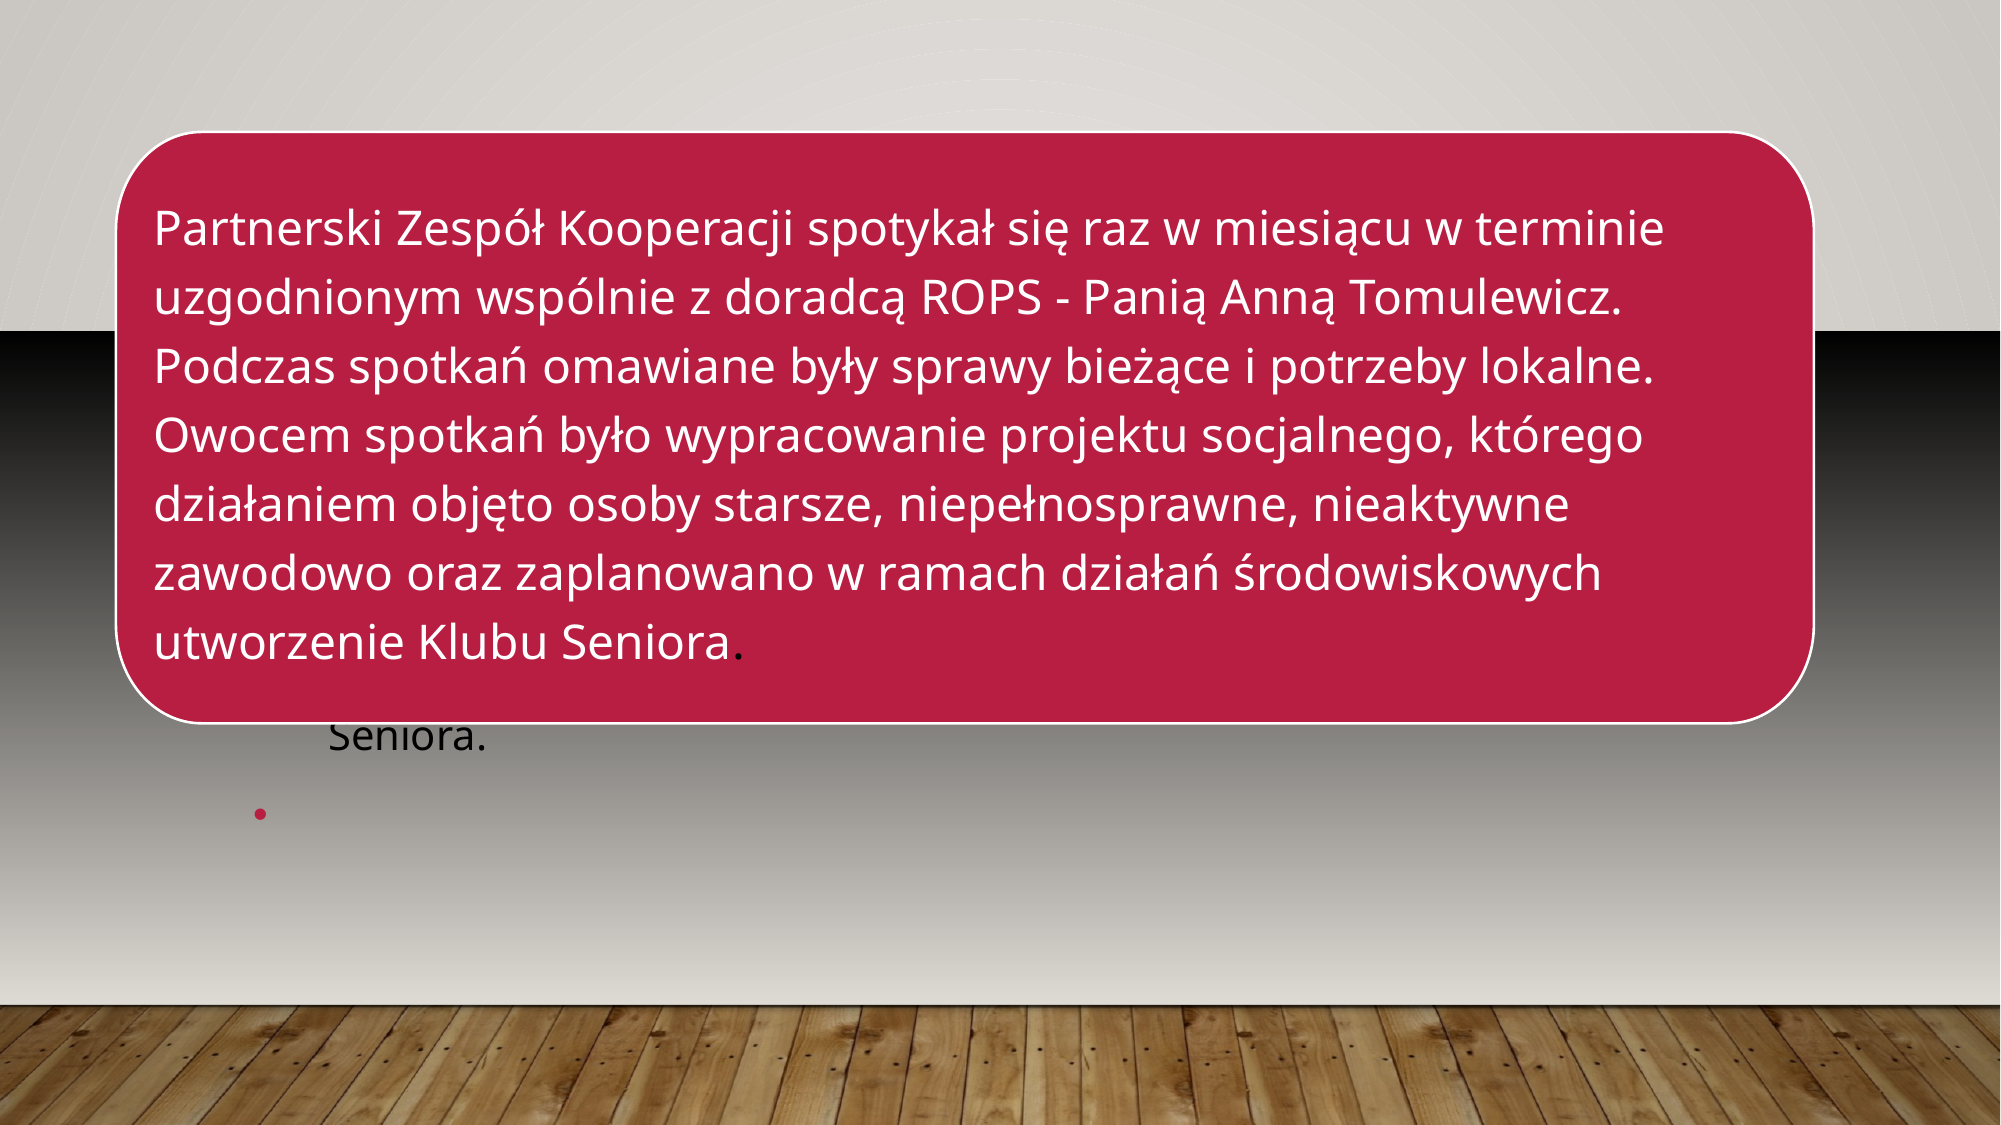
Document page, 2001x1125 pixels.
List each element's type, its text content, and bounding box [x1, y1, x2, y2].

text_box Partnerski Zespół Kooperacji spotykał się raz w miesiącu w terminie uzgodnionym wspólnie z doradcą ROPS - Panią Anną Tomulewicz. Podczas spotkań omawiane były sprawy bieżące i potrzeby lokalne. Owocem spotkań było wypracowanie projektu socjalnego, którego działaniem objęto osoby starsze, niepełnosprawne, nieaktywne zawodowo oraz zaplanowano w ramach działań środowiskowych utworzenie Klubu Seniora. [115, 131, 1814, 724]
list Partnerski Zespół Kooperacji spotykał się raz w miesiącu w terminie uzgodnionym wspólnie z doradcą ROPS - Panią Anną Tomulewicz. Podczas spotkań omawiane były sprawy bieżące i potrzeby lokalne. Owocem spotkań było wypracowanie projektu socjalnego, którego działaniem objęto osoby starsze, niepełnosprawne, nieaktywne zawodowo oraz zaplanowano w ramach działań środowiskowych utworzenie Klubu Seniora. [238, 639, 1814, 897]
